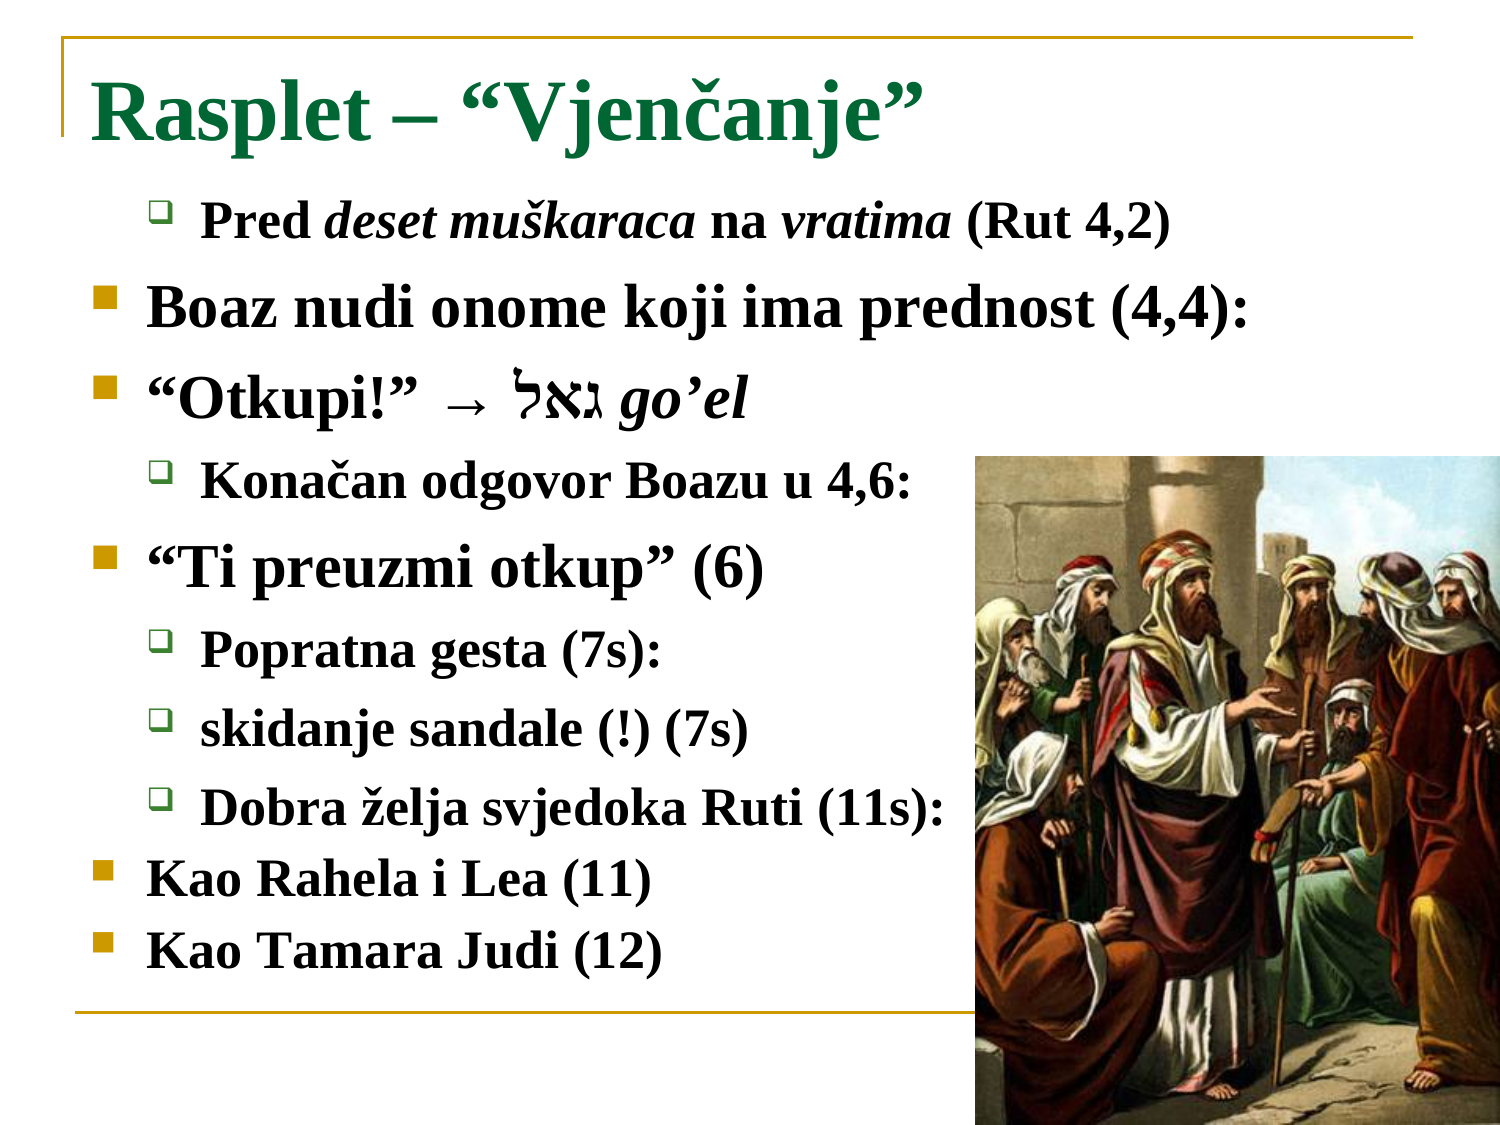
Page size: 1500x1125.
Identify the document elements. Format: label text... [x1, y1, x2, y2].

picture [975, 456, 1500, 1125]
title Rasplet – “Vjenčanje” [75, 45, 1426, 177]
list Pred deset muškaraca na vratima (Rut 4,2) Boaz nudi onome koji ima prednost (4,4): “Otkupi!” → גאל go’el Konačan odgovor Boazu u 4,6: “Ti preuzmi otkup” (6) Popratna gesta (7s): skidanje sandale (!) (7s) Dobra želja svjedoka Ruti (11s): Kao Rahela i Lea (11) Kao Tamara Judi (12) [75, 177, 1426, 1006]
